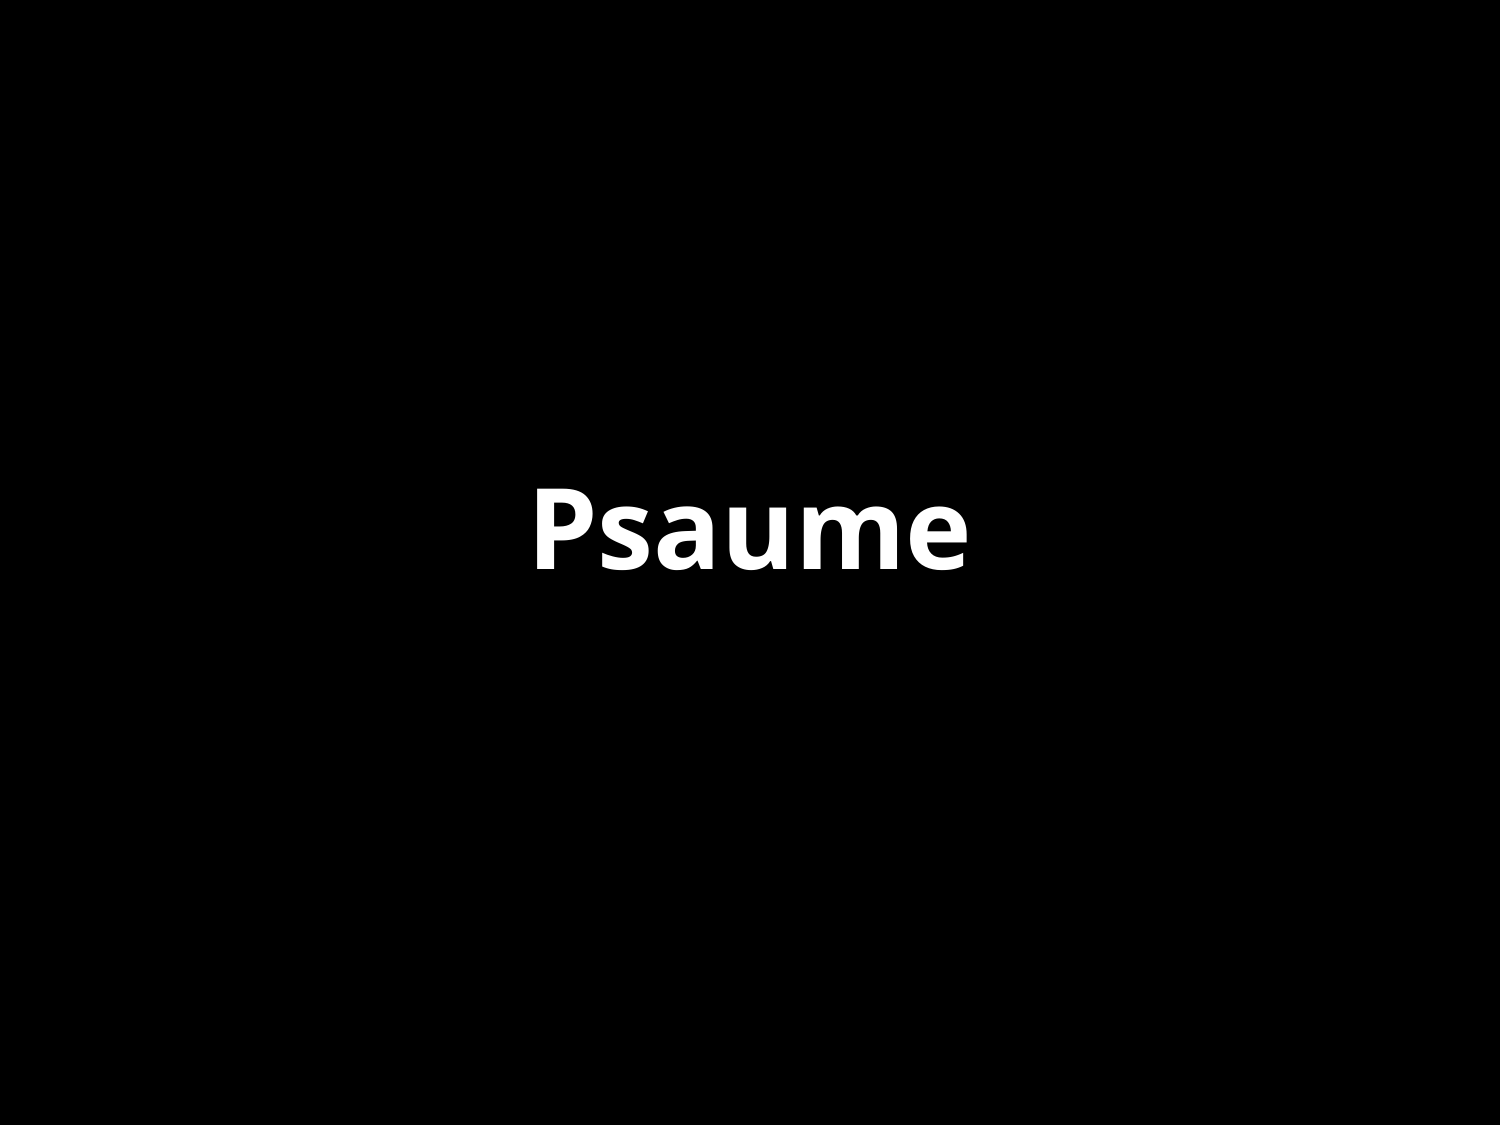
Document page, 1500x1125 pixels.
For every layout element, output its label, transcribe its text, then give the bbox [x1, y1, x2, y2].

subtitle Psaume [75, 45, 1425, 1005]
